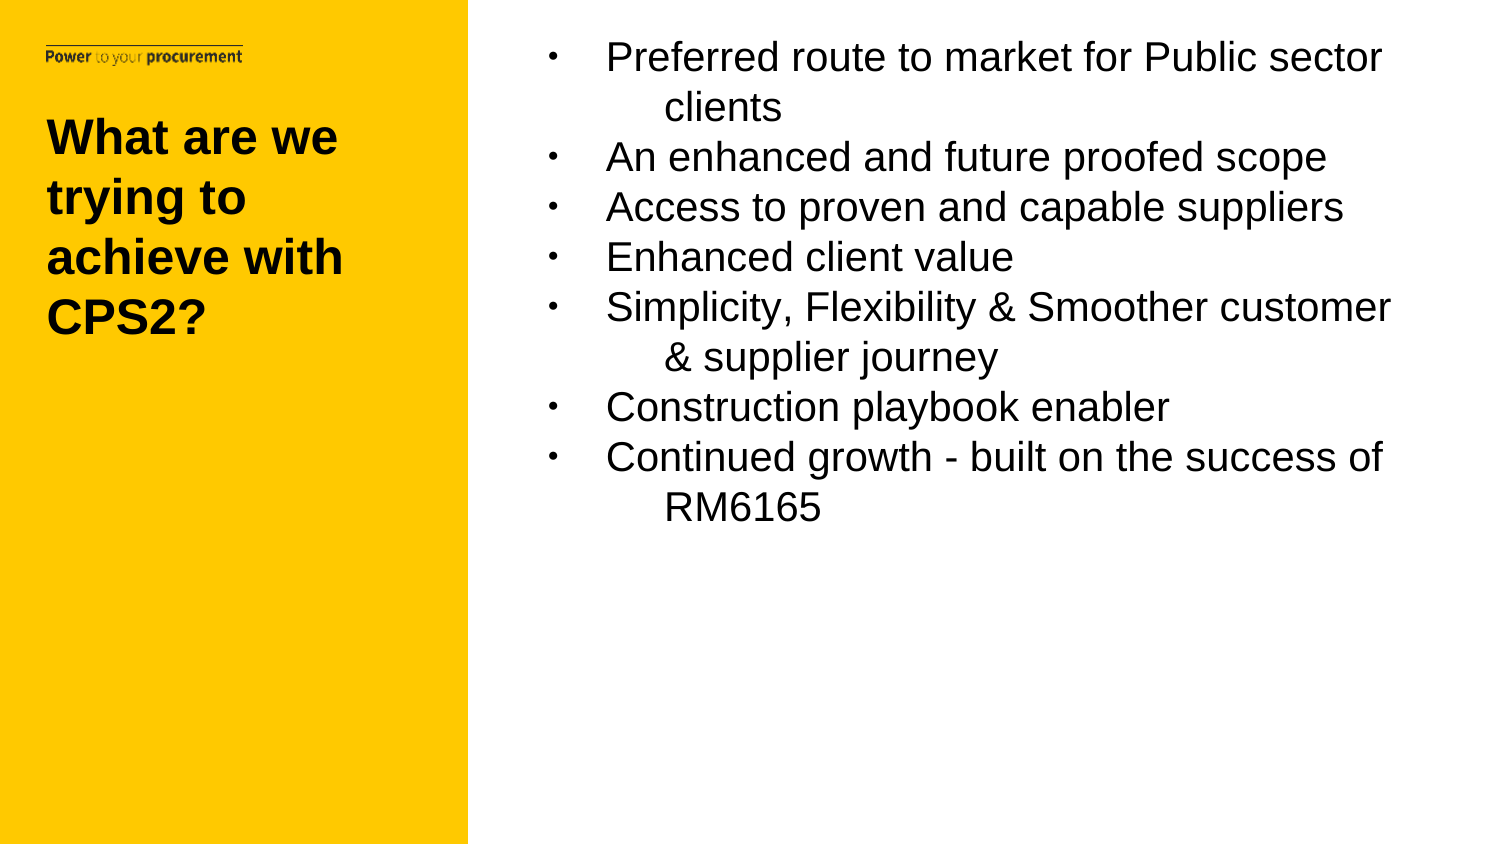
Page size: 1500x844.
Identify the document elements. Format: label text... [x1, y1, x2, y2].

title Preferred route to market for Public sector clients An enhanced and future proofed scope Access to proven and capable suppliers Enhanced client value Simplicity, Flexibility & Smoother customer & supplier journey Construction playbook enabler Continued growth - built on the success of RM6165 [514, 29, 1407, 626]
title What are we trying to achieve with CPS2? [46, 104, 423, 209]
